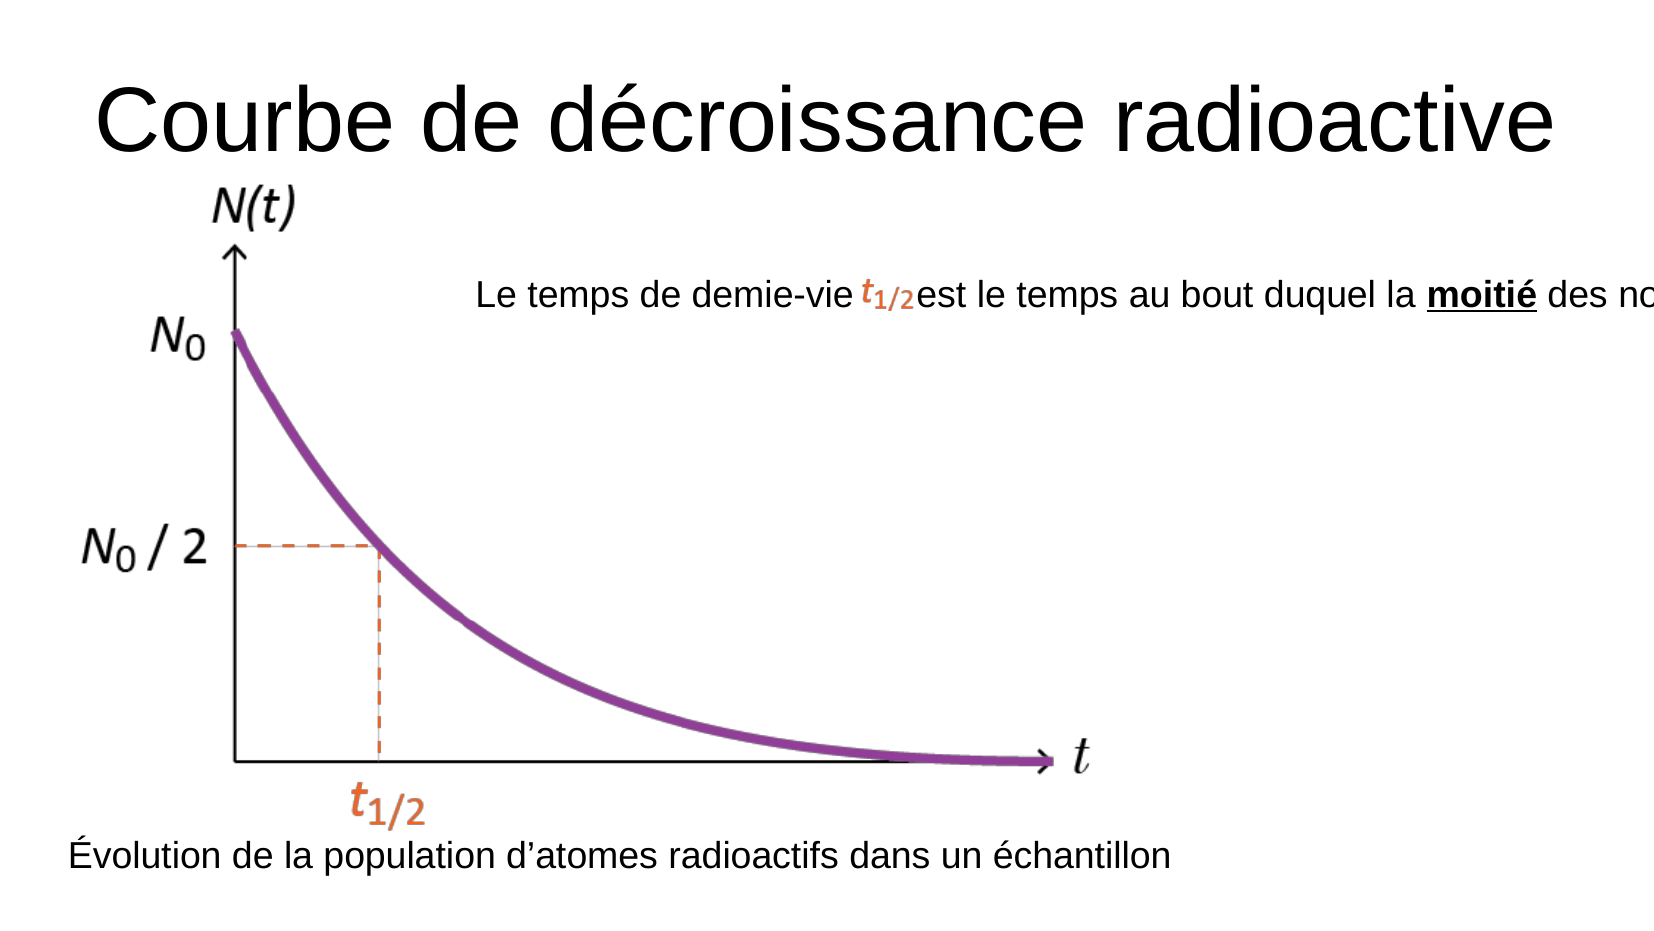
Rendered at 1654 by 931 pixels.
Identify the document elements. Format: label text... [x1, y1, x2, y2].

picture [1104, 289, 1116, 299]
picture [29, 165, 1116, 848]
title Courbe de décroissance radioactive [82, 37, 1571, 193]
text_box Évolution de la population d’atomes radioactifs dans un échantillon [53, 826, 1187, 884]
text_box Le temps de demie-vie est le temps au bout duquel la moitié des noyaux initialement présents se sont désintégrés. [460, 266, 1004, 449]
